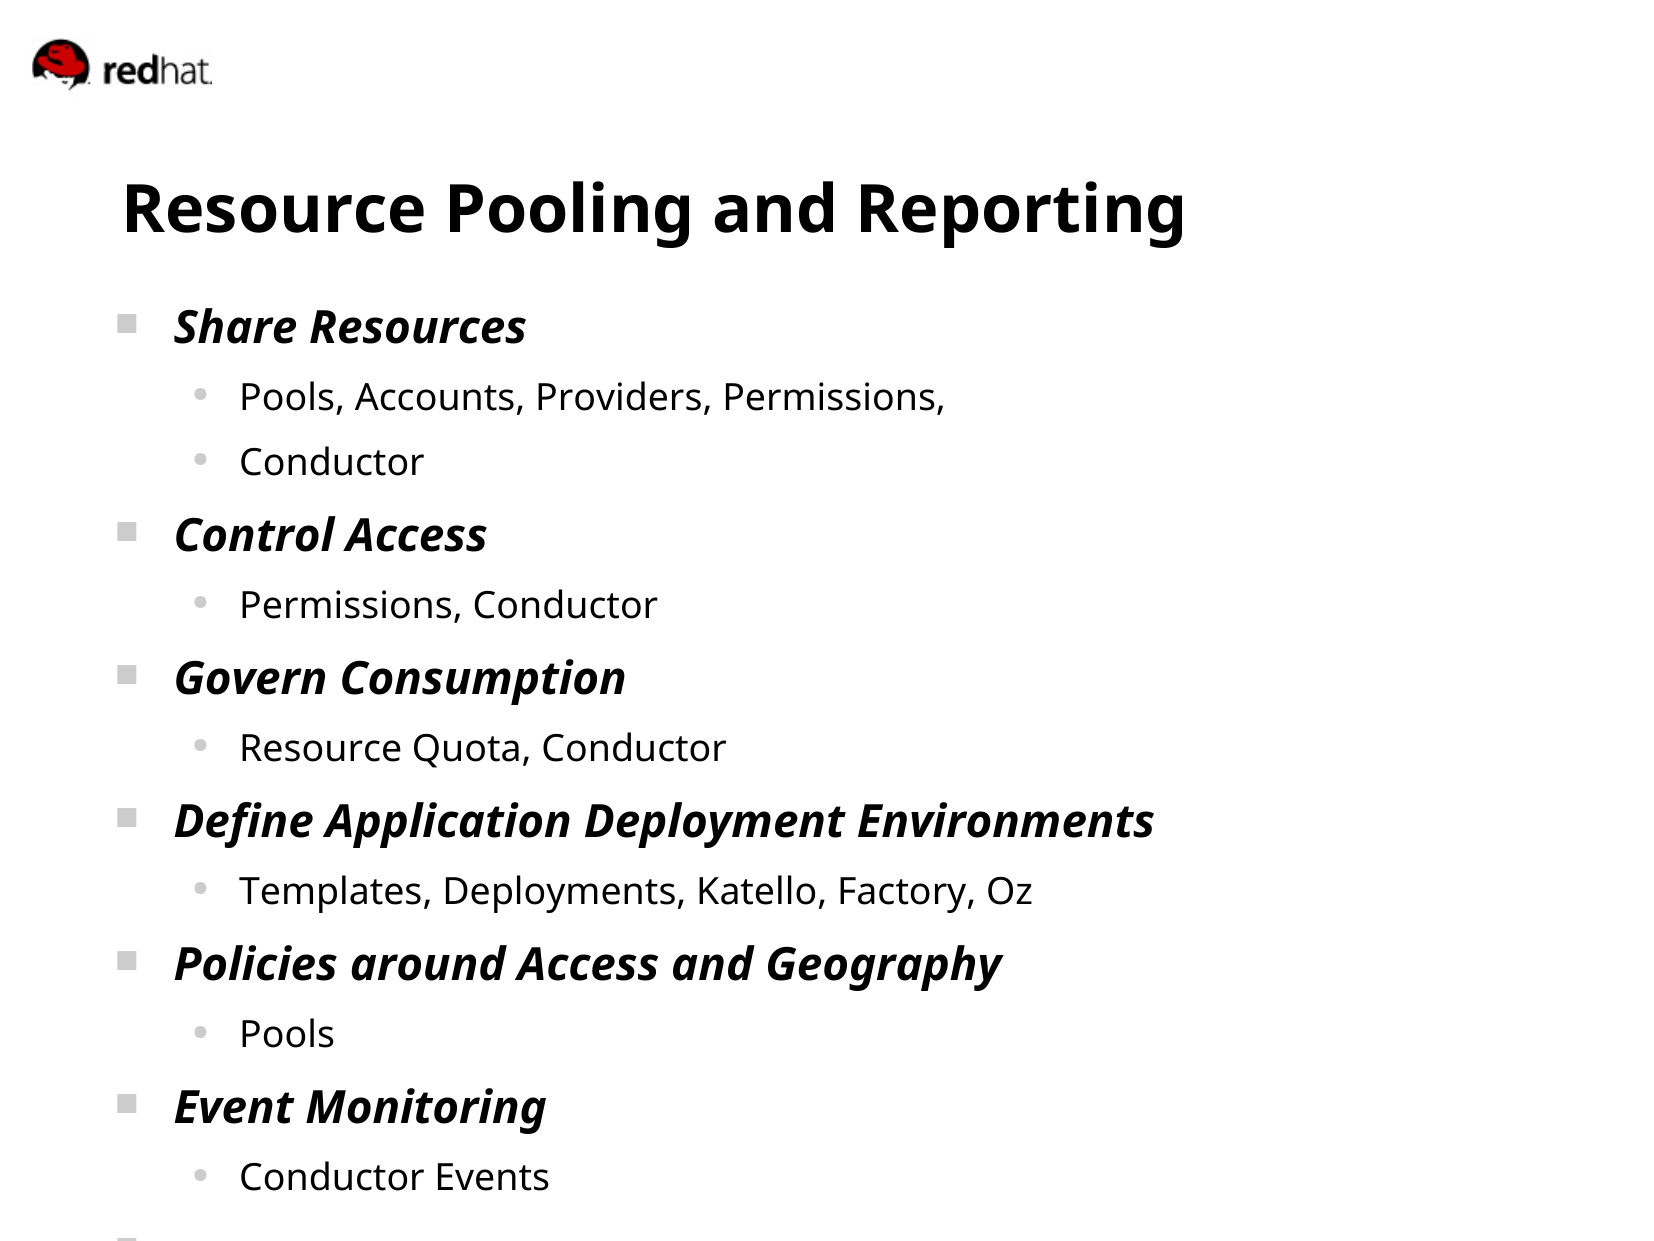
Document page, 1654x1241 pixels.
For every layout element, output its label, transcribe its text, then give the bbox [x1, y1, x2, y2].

title Resource Pooling and Reporting [121, 102, 1534, 310]
list Share Resources Pools, Accounts, Providers, Permissions, Conductor Control Access Permissions, Conductor Govern Consumption Resource Quota, Conductor Define Application Deployment Environments Templates, Deployments, Katello, Factory, Oz Policies around Access and Geography Pools Event Monitoring Conductor Events [117, 294, 1530, 1241]
picture [31, 37, 212, 98]
